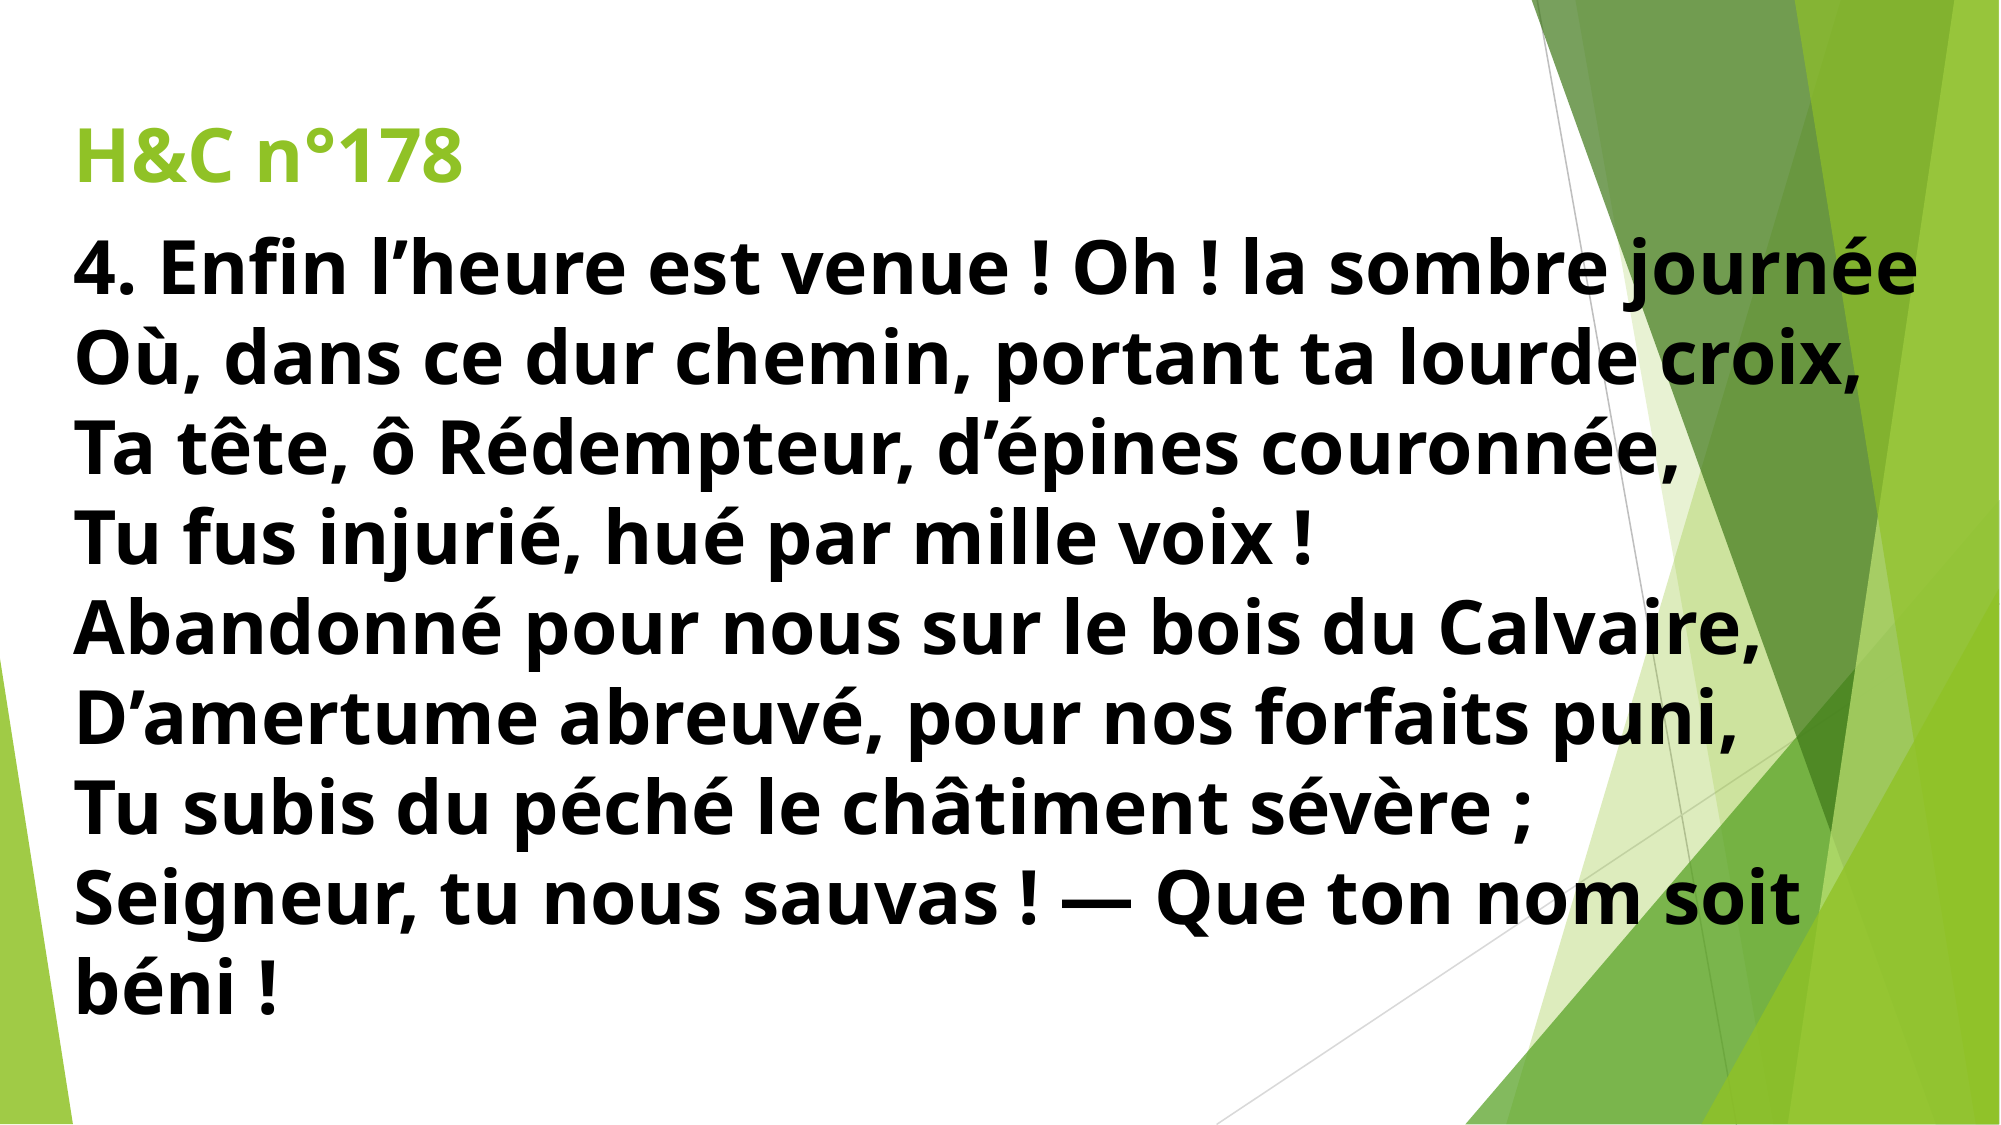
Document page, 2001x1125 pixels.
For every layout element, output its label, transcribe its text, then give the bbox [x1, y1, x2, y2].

text_box 4. Enfin l’heure est venue ! Oh ! la sombre journée Où, dans ce dur chemin, portant ta lourde croix, Ta tête, ô Rédempteur, d’épines couronnée, Tu fus injurié, hué par mille voix ! Abandonné pour nous sur le bois du Calvaire, D’amertume abreuvé, pour nos forfaits puni, Tu subis du péché le châtiment sévère ; Seigneur, tu nous sauvas ! — Que ton nom soit béni ! [59, 212, 1961, 1074]
text_box H&C n°178 [59, 99, 1522, 212]
